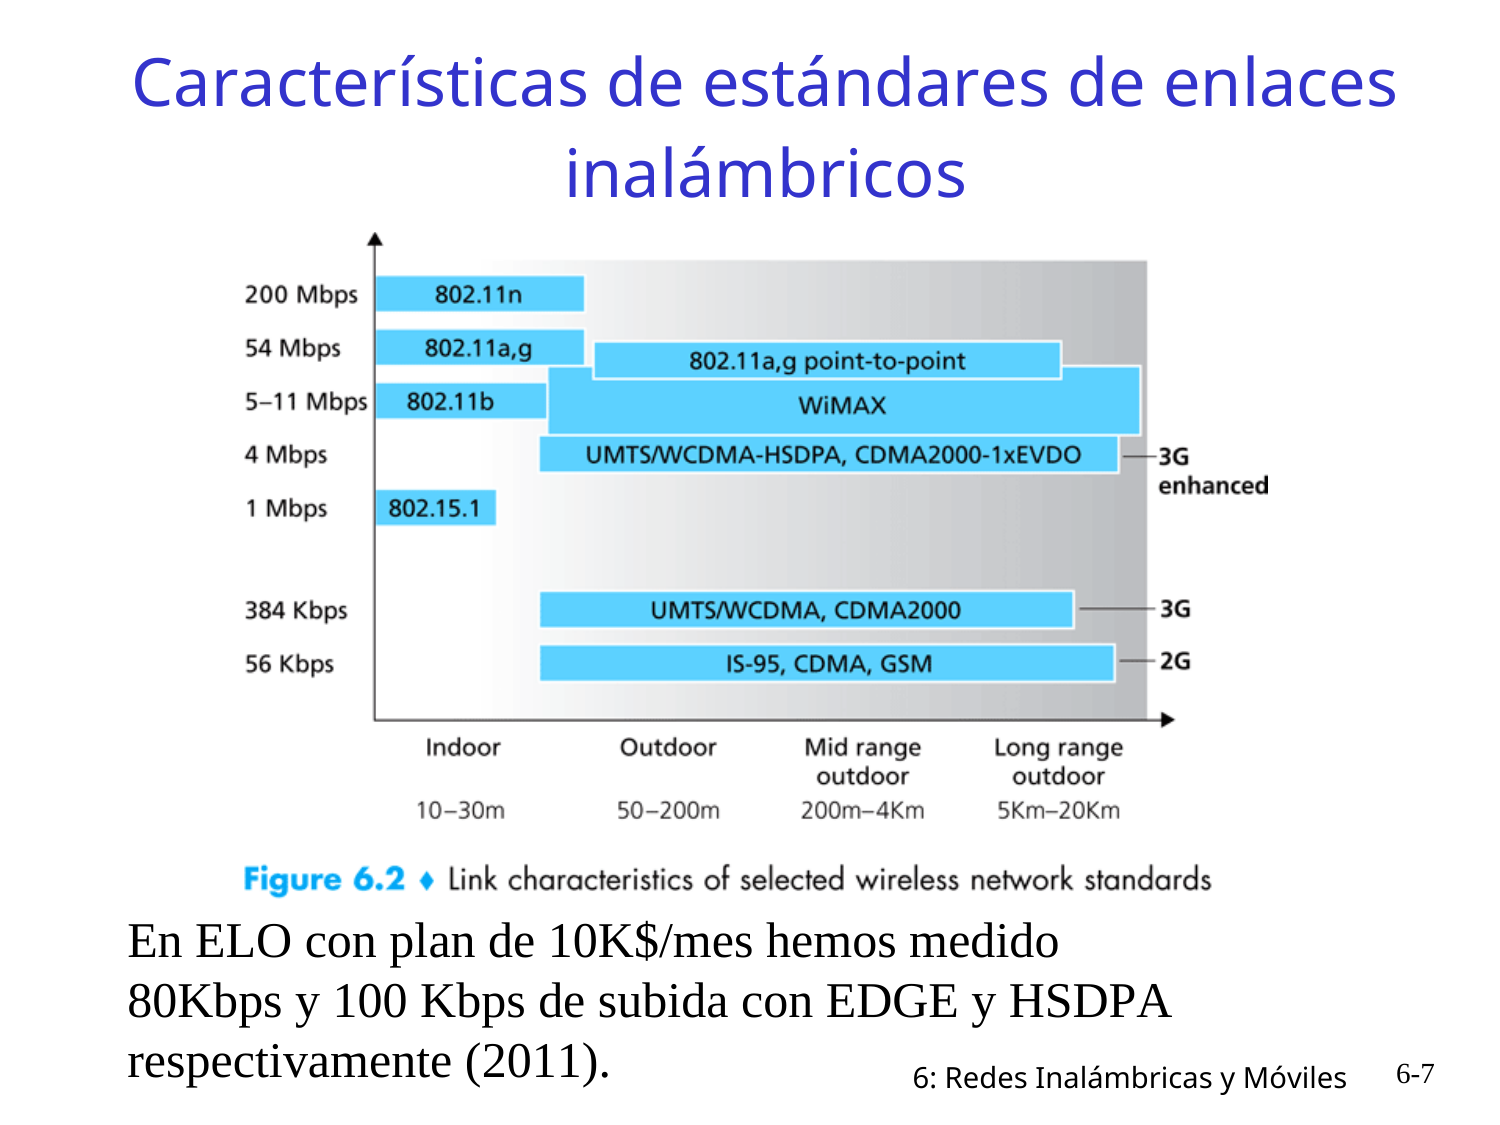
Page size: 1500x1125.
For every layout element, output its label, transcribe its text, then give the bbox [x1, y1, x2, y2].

title Características de estándares de enlaces inalámbricos [82, 32, 1450, 220]
picture [243, 232, 1268, 900]
text_box En ELO con plan de 10K$/mes hemos medido 80Kbps y 100 Kbps de subida con EDGE y HSDPA respectivamente (2011). [112, 900, 1338, 1095]
